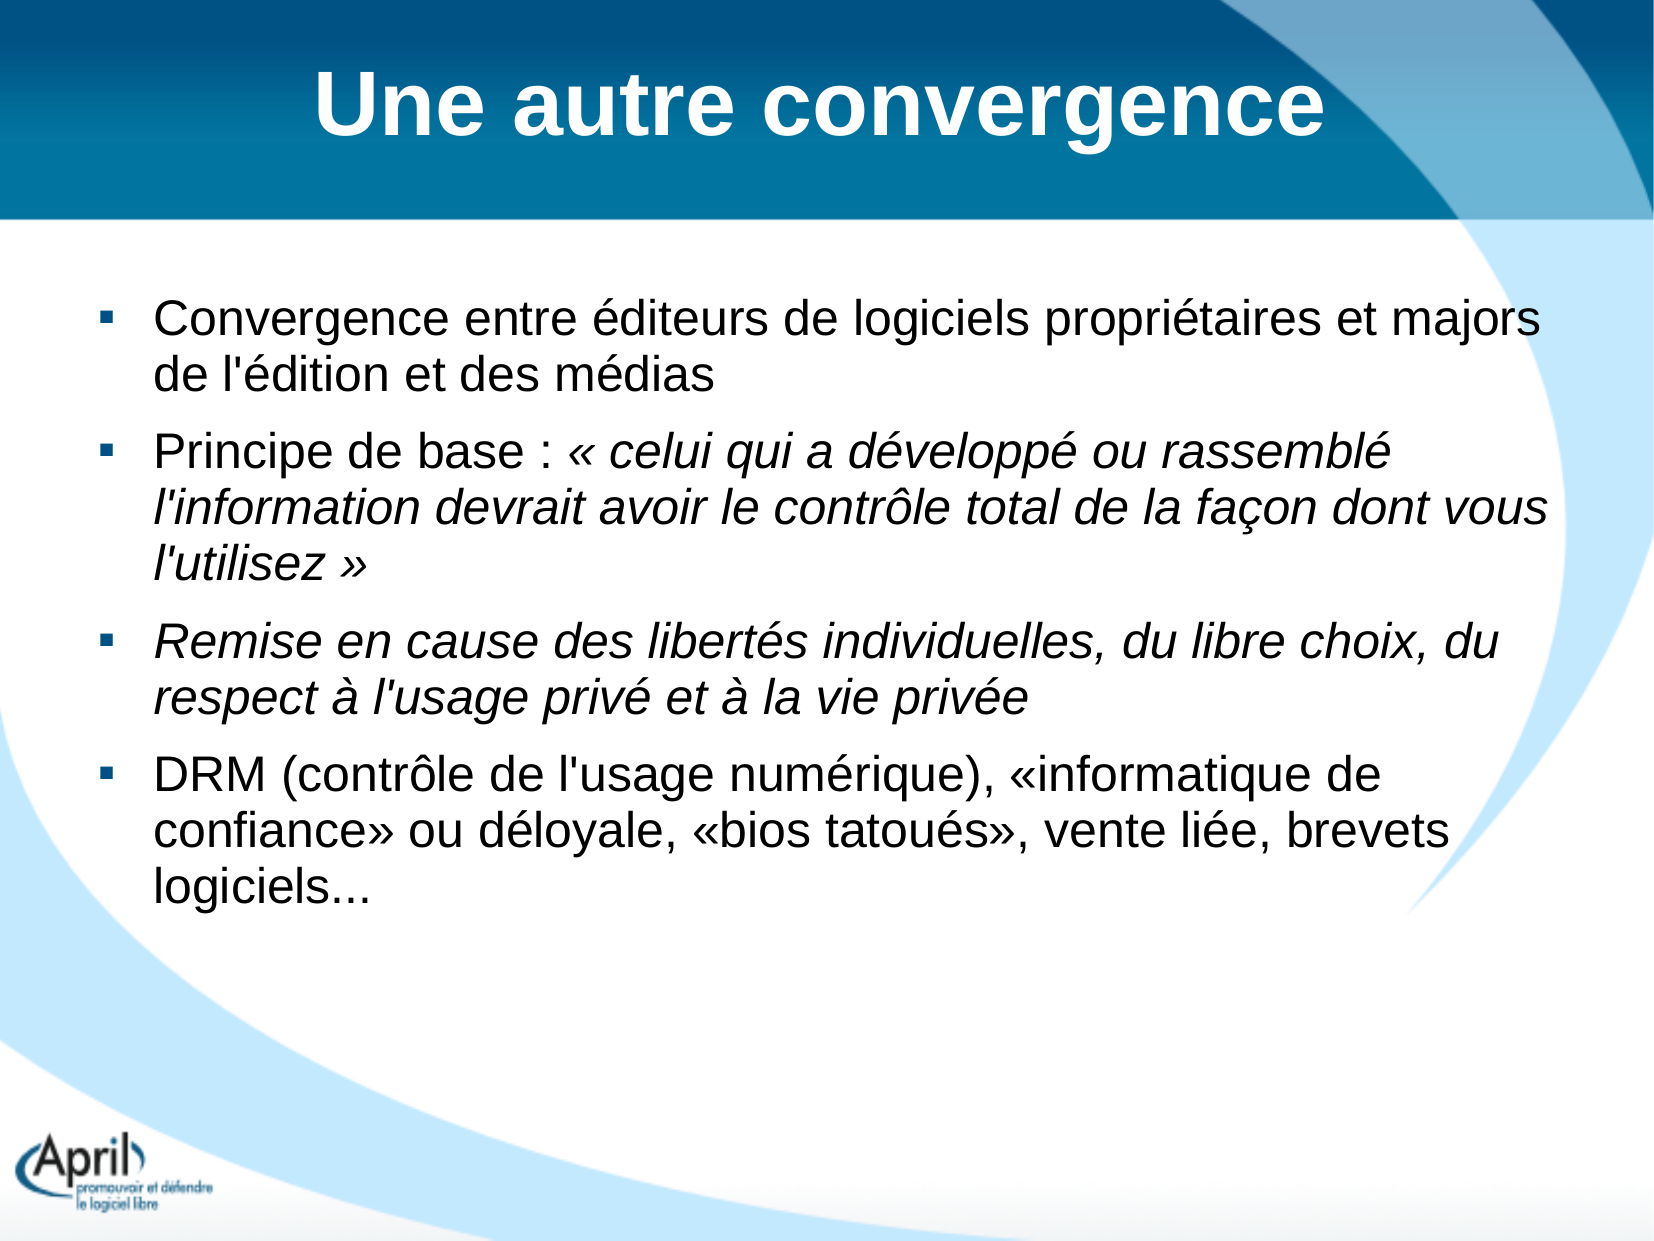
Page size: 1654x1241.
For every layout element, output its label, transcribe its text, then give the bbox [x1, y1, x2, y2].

list Convergence entre éditeurs de logiciels propriétaires et majors de l'édition et des médias Principe de base : « celui qui a développé ou rassemblé l'information devrait avoir le contrôle total de la façon dont vous l'utilisez » Remise en cause des libertés individuelles, du libre choix, du respect à l'usage privé et à la vie privée DRM (contrôle de l'usage numérique), «informatique de confiance» ou déloyale, «bios tatoués», vente liée, brevets logiciels... [82, 290, 1571, 1094]
title Une autre convergence [76, 7, 1565, 200]
picture [0, 0, 1654, 1241]
